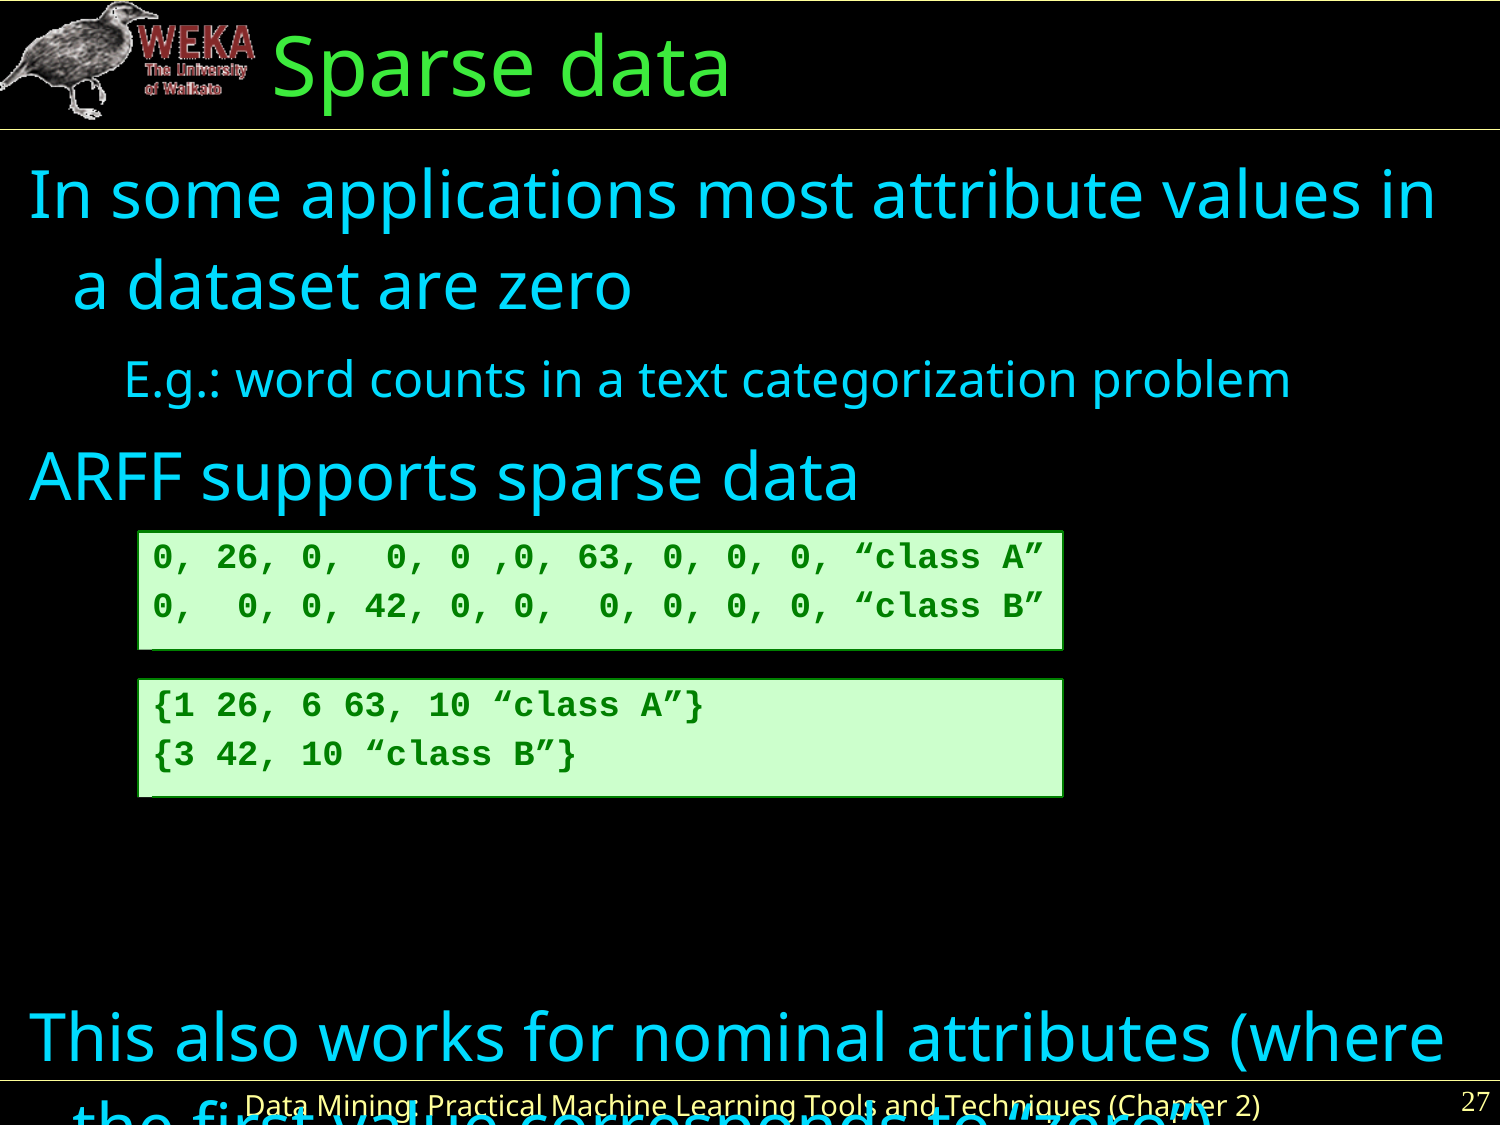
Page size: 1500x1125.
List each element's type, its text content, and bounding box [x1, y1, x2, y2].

text_box 0, 26, 0, 0, 0 ,0, 63, 0, 0, 0, “class A” 0, 0, 0, 42, 0, 0, 0, 0, 0, 0, “class B” [139, 533, 1062, 650]
title Sparse data [295, 0, 1486, 159]
list In some applications most attribute values in a dataset are zero E.g.: word counts in a text categorization problem ARFF supports sparse data This also works for nominal attributes (where the first value corresponds to “zero”) [29, 147, 1477, 1064]
text_box {1 26, 6 63, 10 “class A”} {3 42, 10 “class B”} [137, 680, 1062, 798]
picture [0, 1, 266, 129]
